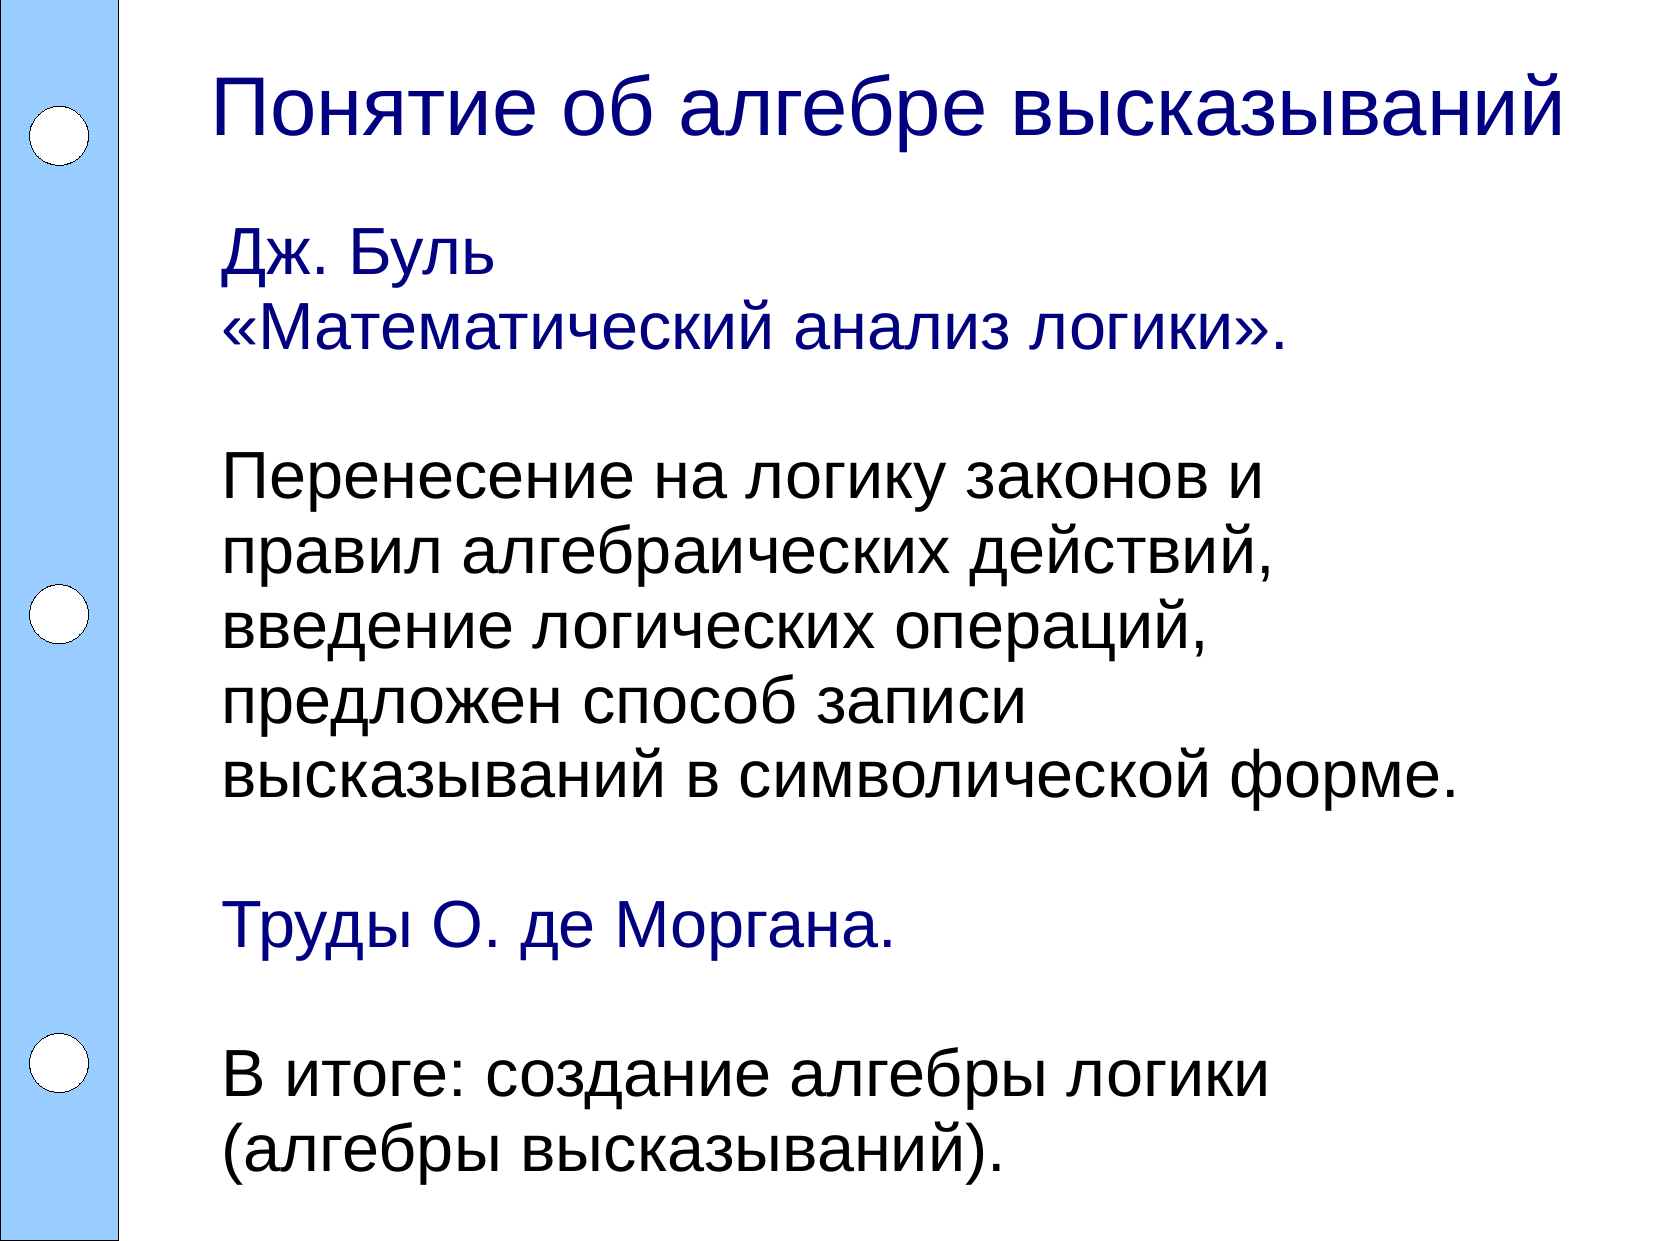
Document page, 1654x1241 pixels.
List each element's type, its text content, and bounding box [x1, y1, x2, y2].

text_box Понятие об алгебре высказываний [165, 53, 1613, 161]
text_box [0, 0, 165, 1241]
text_box Дж. Буль «Математический анализ логики». Перенесение на логику законов и правил алгебраических действий, введение логических операций, предложен способ записи высказываний в символической форме. Труды О. де Моргана. В итоге: создание алгебры логики (алгебры высказываний). [206, 206, 1506, 1194]
